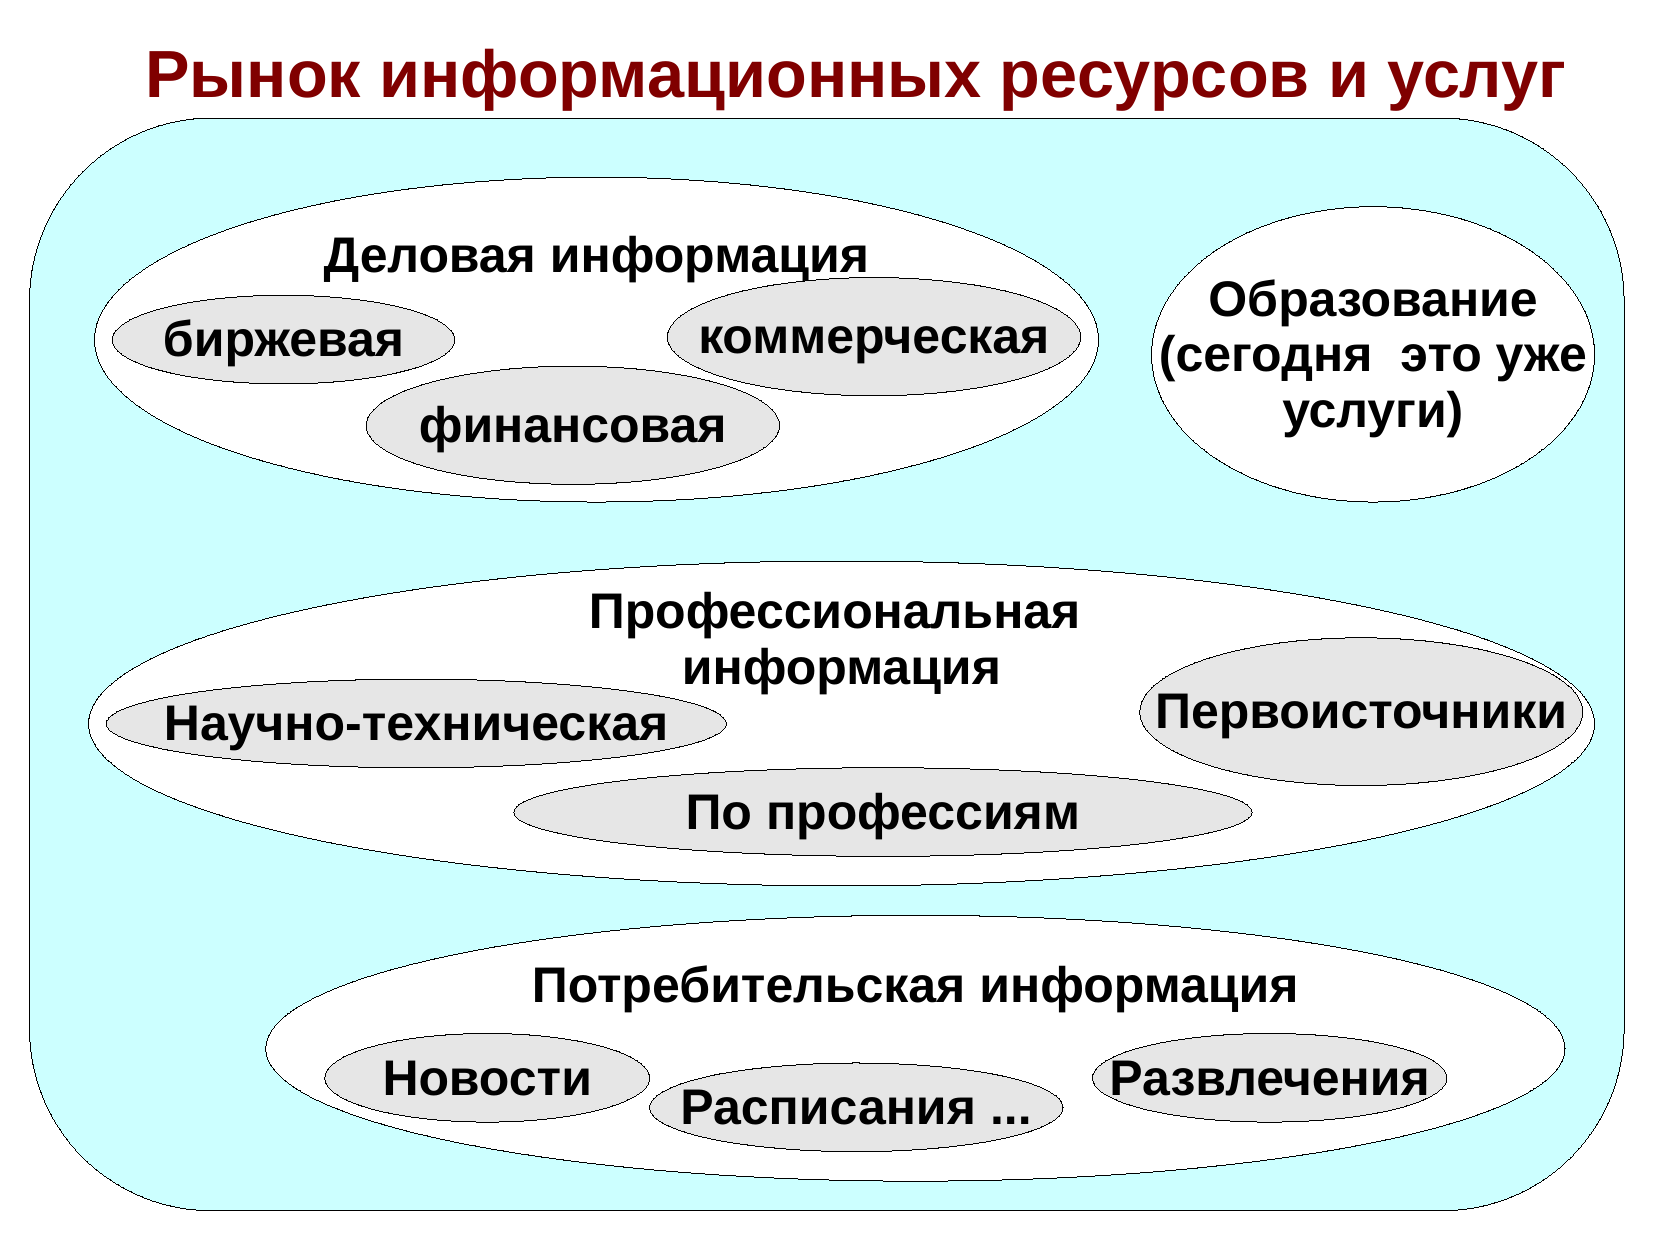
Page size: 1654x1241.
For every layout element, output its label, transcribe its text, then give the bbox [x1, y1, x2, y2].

text_box По профессиям [513, 767, 1253, 857]
text_box Деловая информация [94, 177, 1099, 503]
text_box Профессиональная информация [88, 561, 1595, 886]
text_box биржевая [112, 295, 455, 384]
text_box Новости [324, 1033, 650, 1123]
text_box Образование (сегодня это уже услуги) [1151, 206, 1595, 503]
text_box Научно-техническая [106, 679, 727, 768]
text_box Рынок информационных ресурсов и услуг [59, 29, 1654, 120]
text_box [29, 120, 1625, 1211]
text_box Расписания ... [649, 1062, 1064, 1152]
text_box Развлечения [1092, 1033, 1447, 1123]
text_box Потребительская информация [265, 915, 1566, 1182]
text_box коммерческая [667, 277, 1081, 396]
text_box финансовая [366, 366, 780, 485]
text_box Первоисточники [1139, 637, 1583, 786]
